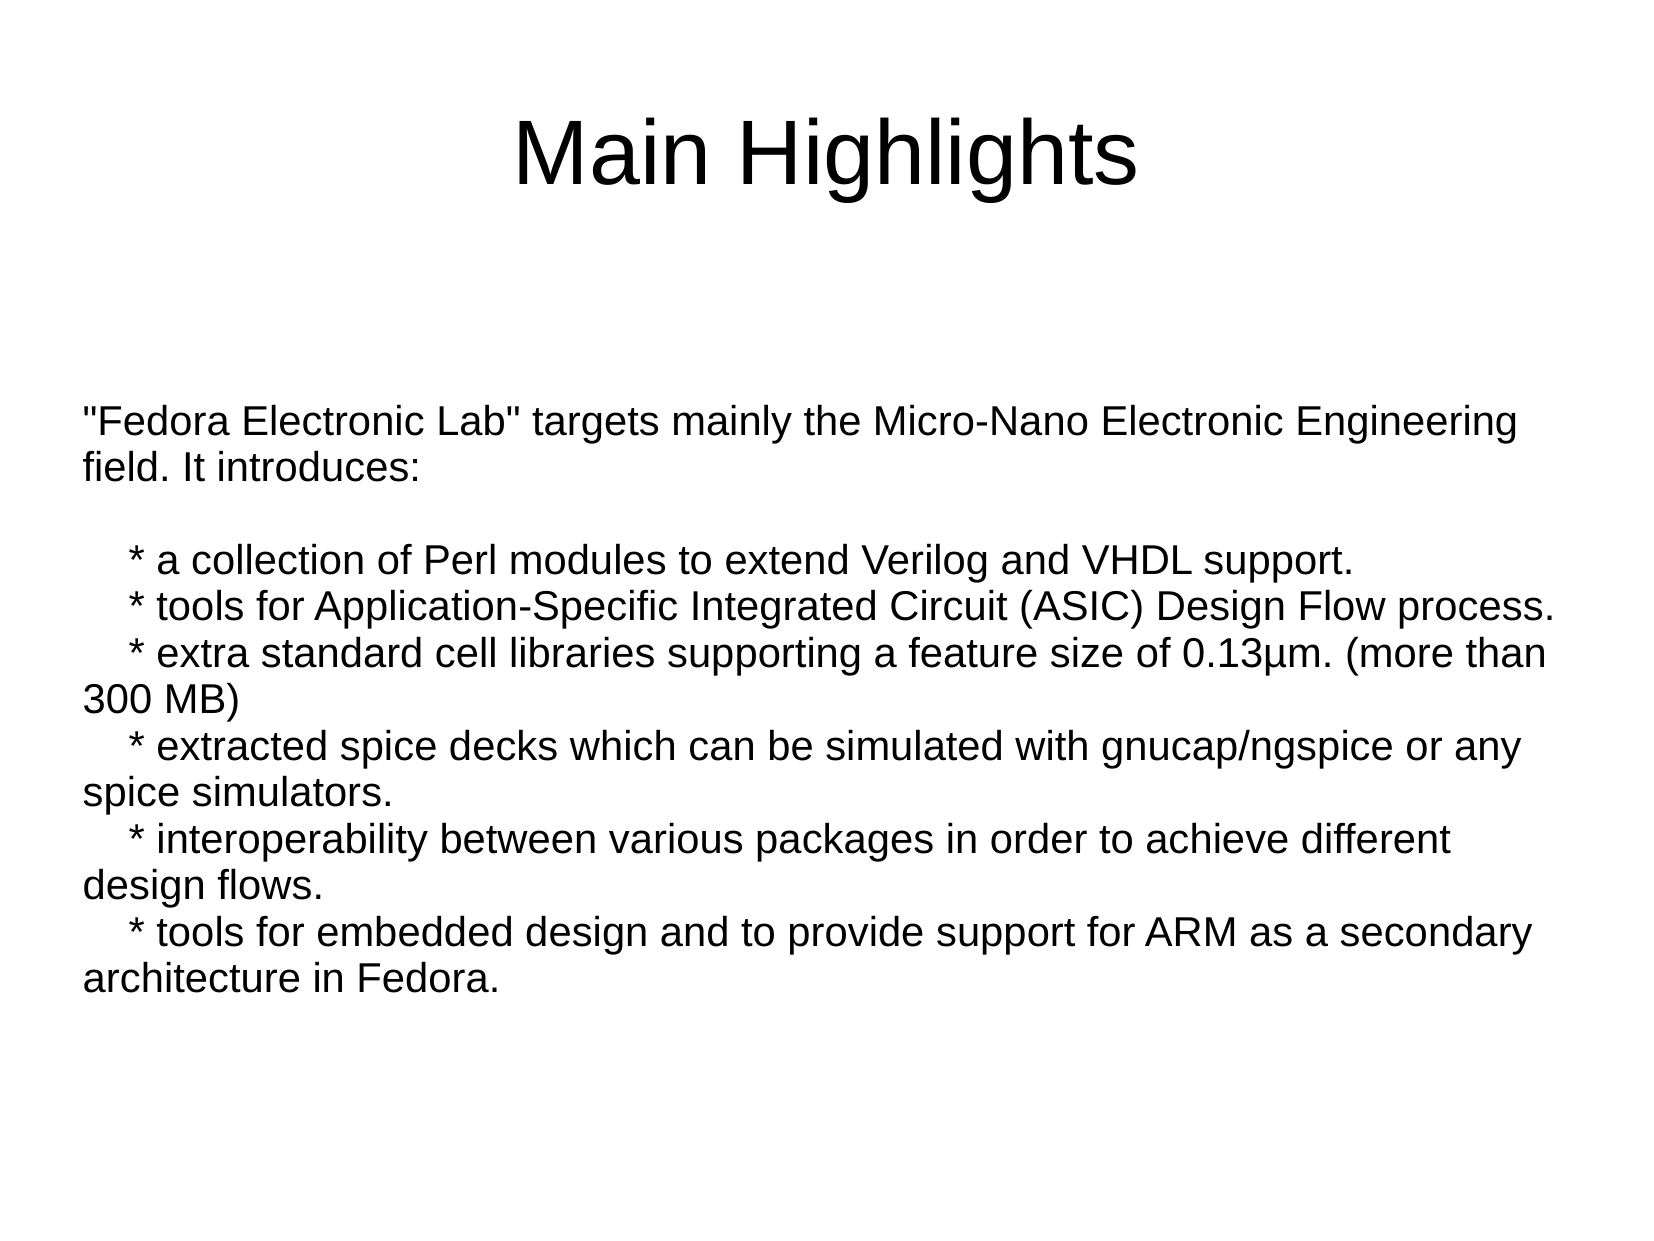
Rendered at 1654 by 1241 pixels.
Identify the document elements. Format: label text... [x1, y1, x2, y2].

title Main Highlights [82, 49, 1571, 257]
subtitle "Fedora Electronic Lab" targets mainly the Micro-Nano Electronic Engineering field. It introduces: * a collection of Perl modules to extend Verilog and VHDL support. * tools for Application-Specific Integrated Circuit (ASIC) Design Flow process. * extra standard cell libraries supporting a feature size of 0.13µm. (more than 300 MB) * extracted spice decks which can be simulated with gnucap/ngspice or any spice simulators. * interoperability between various packages in order to achieve different design flows. * tools for embedded design and to provide support for ARM as a secondary architecture in Fedora. [82, 308, 1571, 1090]
